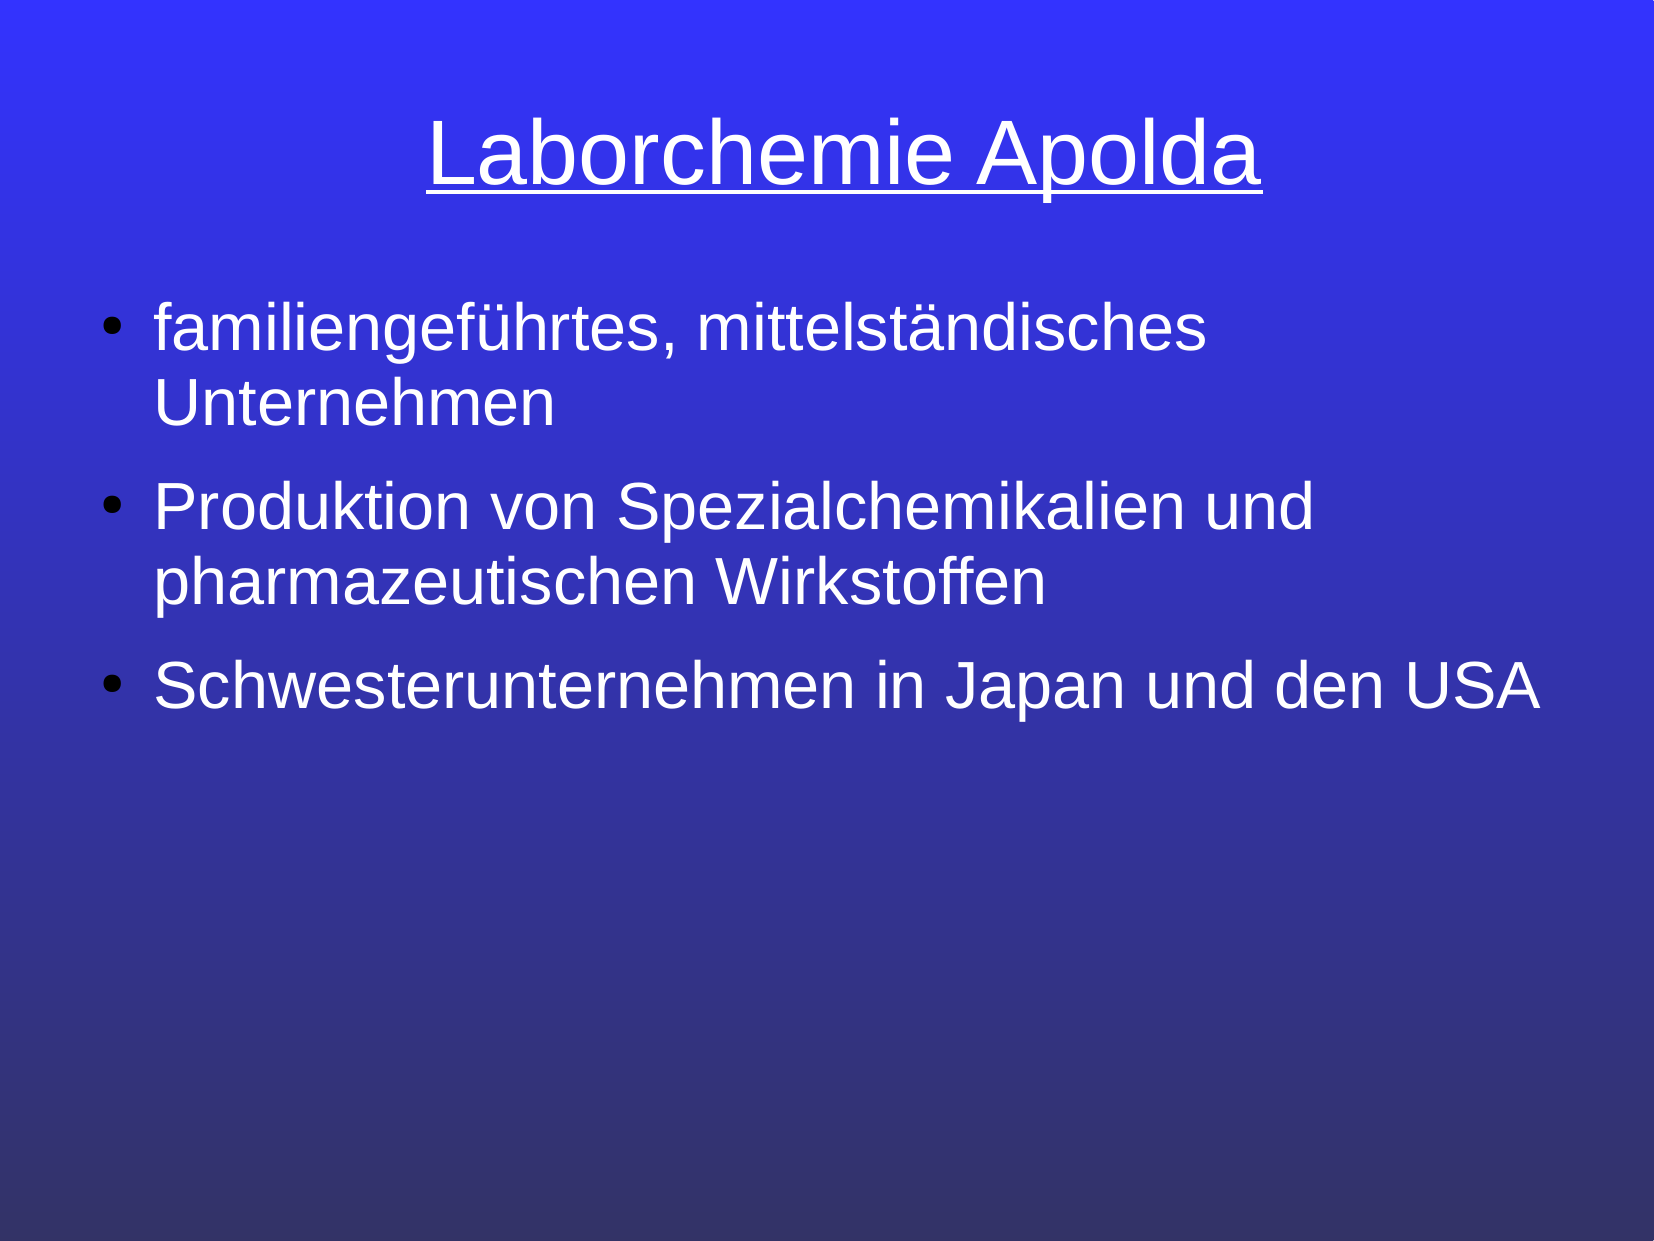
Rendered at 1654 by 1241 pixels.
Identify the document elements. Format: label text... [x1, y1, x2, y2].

title Laborchemie Apolda [82, 49, 1571, 257]
list familiengeführtes, mittelständisches Unternehmen Produktion von Spezialchemikalien und pharmazeutischen Wirkstoffen Schwesterunternehmen in Japan und den USA [82, 290, 1571, 724]
